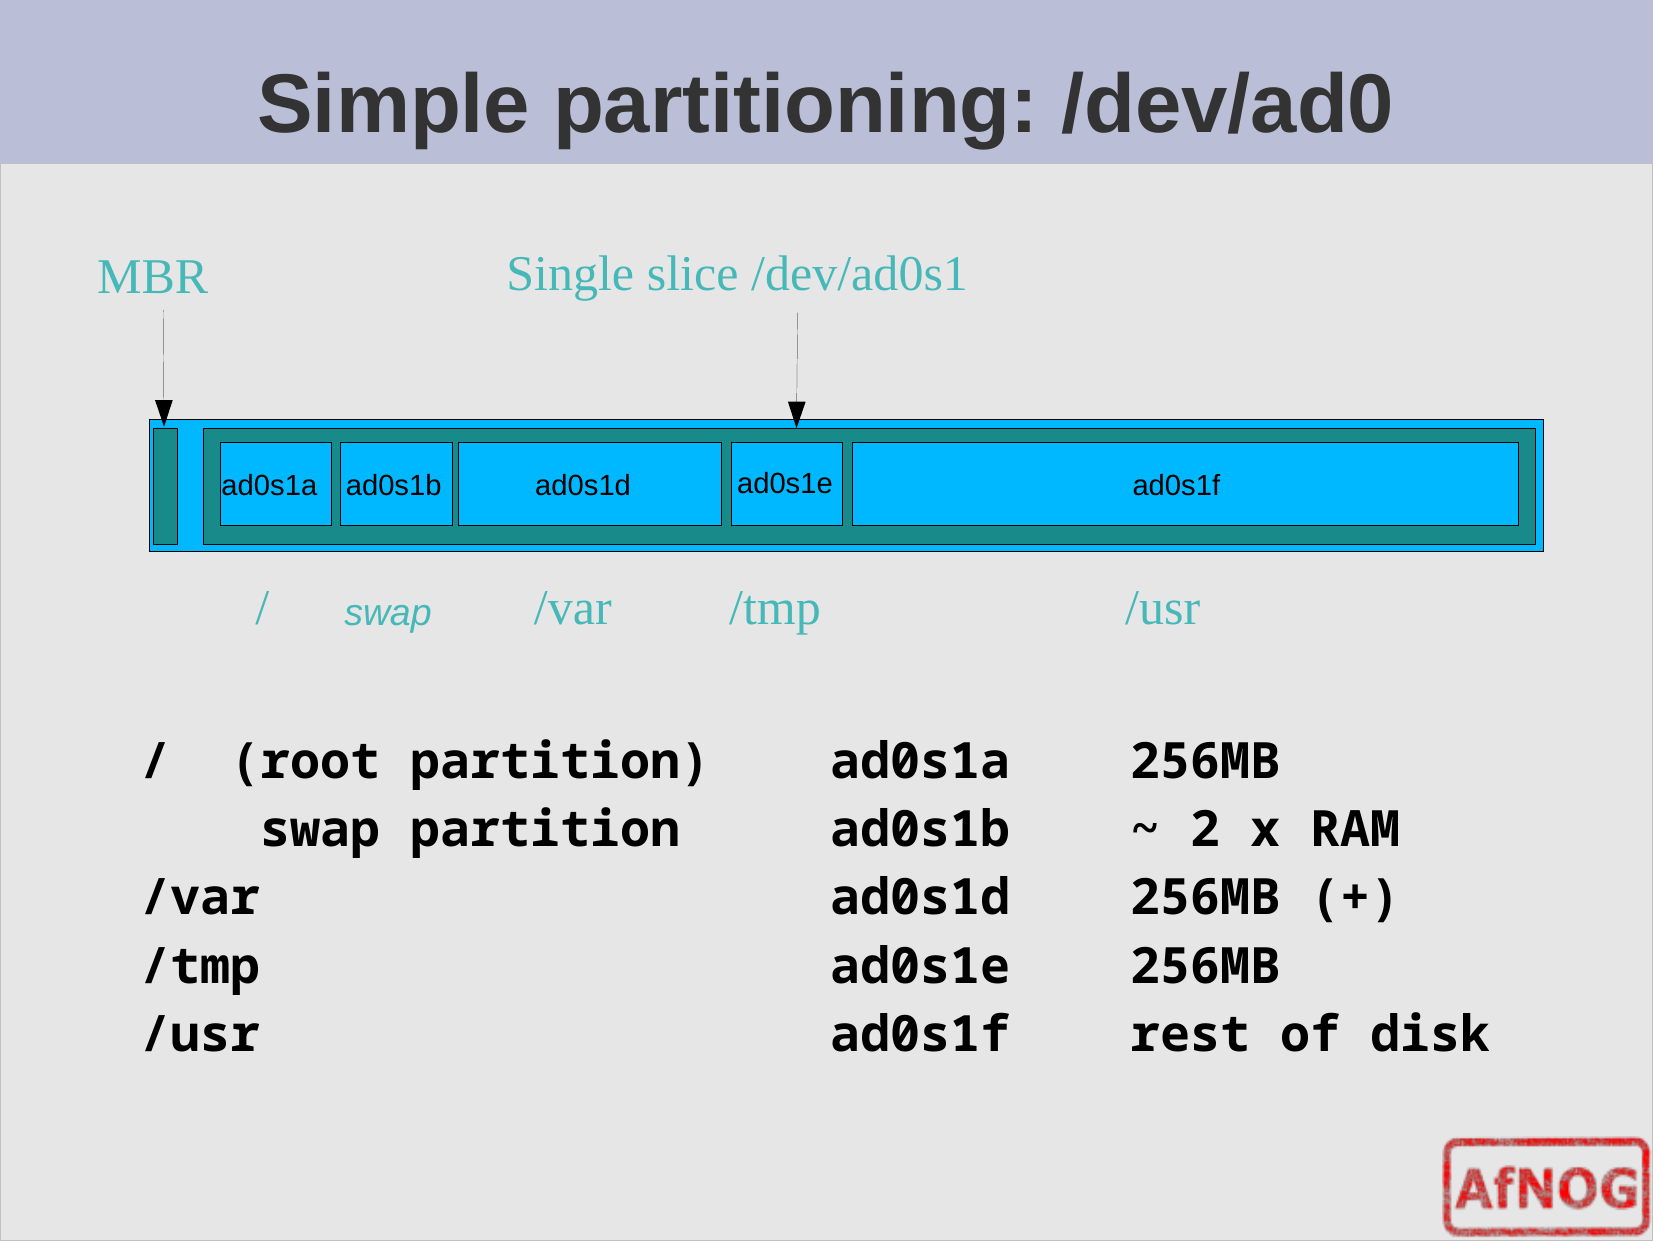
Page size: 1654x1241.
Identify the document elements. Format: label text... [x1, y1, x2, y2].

text_box / (root partition) ad0s1a 256MB swap partition ad0s1b ~ 2 x RAM /var ad0s1d 256MB (+) /tmp ad0s1e 256MB /usr ad0s1f rest of disk [140, 724, 1513, 1038]
text_box /tmp [729, 579, 846, 638]
text_box MBR [97, 248, 223, 307]
title Simple partitioning: /dev/ad0 [0, 0, 1653, 208]
text_box ad0s1e [737, 467, 845, 502]
text_box ad0s1a [221, 468, 329, 503]
text_box ad0s1f [1132, 468, 1233, 503]
text_box ad0s1d [535, 468, 643, 503]
text_box /usr [1125, 579, 1224, 638]
text_box Single slice /dev/ad0s1 [506, 245, 1088, 304]
text_box [149, 419, 1544, 552]
picture [1441, 1135, 1653, 1241]
text_box swap [344, 591, 440, 636]
text_box /var [533, 579, 633, 638]
text_box ad0s1b [345, 468, 454, 503]
text_box / [255, 579, 273, 638]
